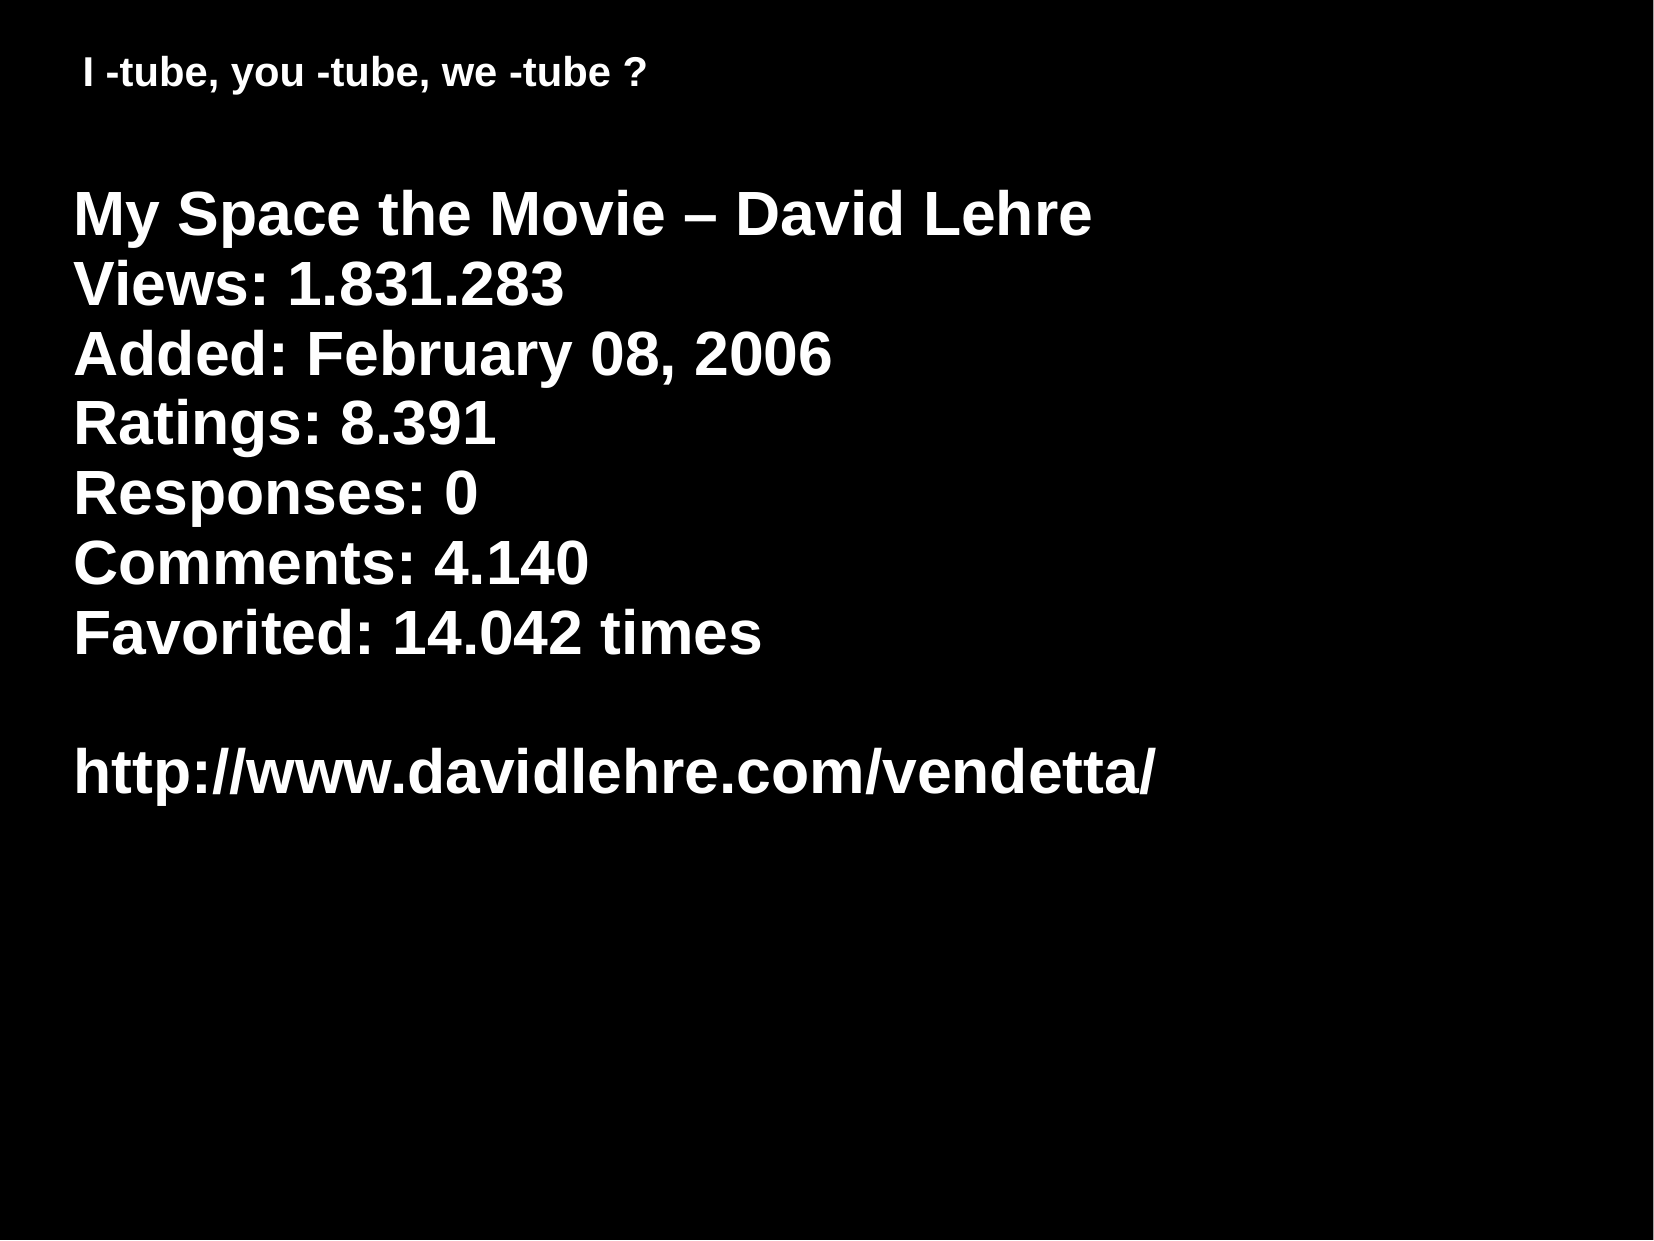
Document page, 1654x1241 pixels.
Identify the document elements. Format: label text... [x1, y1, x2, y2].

title I -tube, you -tube, we -tube ? [82, 31, 1571, 275]
text_box My Space the Movie – David Lehre Views: 1.831.283 Added: February 08, 2006 Ratings: 8.391 Responses: 0 Comments: 4.140 Favorited: 14.042 times http://www.davidlehre.com/vendetta/ [59, 118, 1536, 1000]
